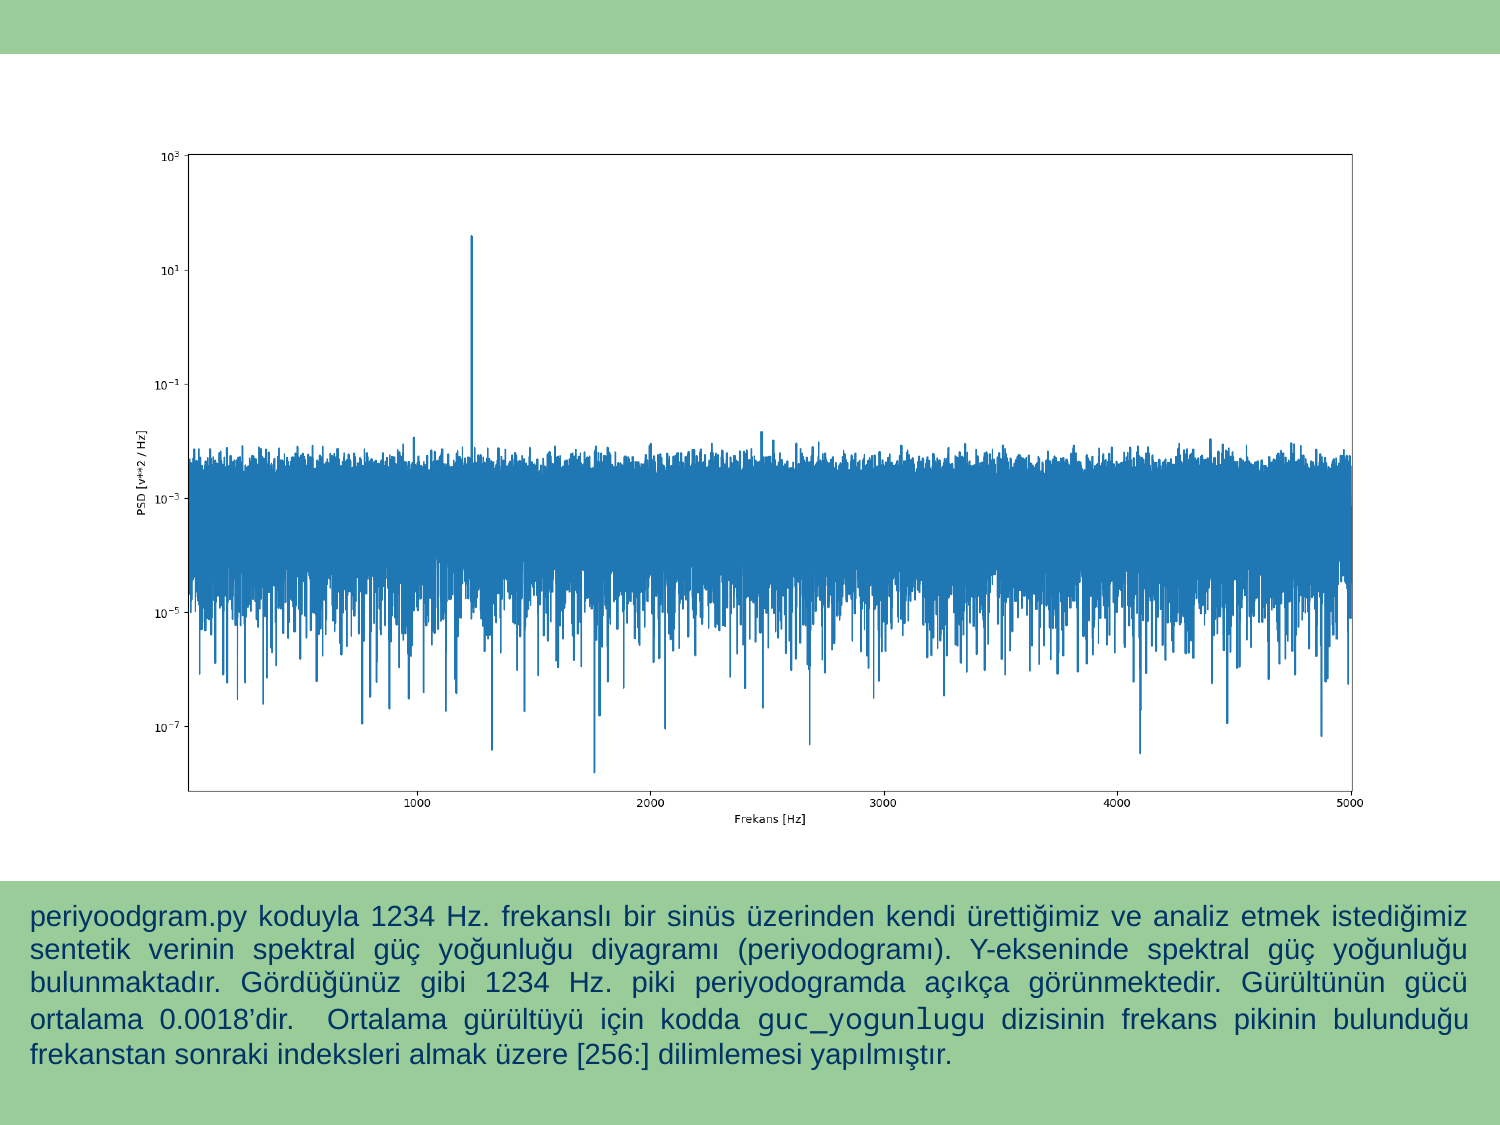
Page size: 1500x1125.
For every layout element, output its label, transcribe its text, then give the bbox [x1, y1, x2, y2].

text_box periyoodgram.py koduyla 1234 Hz. frekanslı bir sinüs üzerinden kendi ürettiğimiz ve analiz etmek istediğimiz sentetik verinin spektral güç yoğunluğu diyagramı (periyodogramı). Y-ekseninde spektral güç yoğunluğu bulunmaktadır. Gördüğünüz gibi 1234 Hz. piki periyodogramda açıkça görünmektedir. Gürültünün gücü ortalama 0.0018’dir. Ortalama gürültüyü için kodda guc_yogunlugu dizisinin frekans pikinin bulunduğu frekanstan sonraki indeksleri almak üzere [256:] dilimlemesi yapılmıştır. [15, 892, 1486, 1081]
picture [0, 54, 1500, 881]
